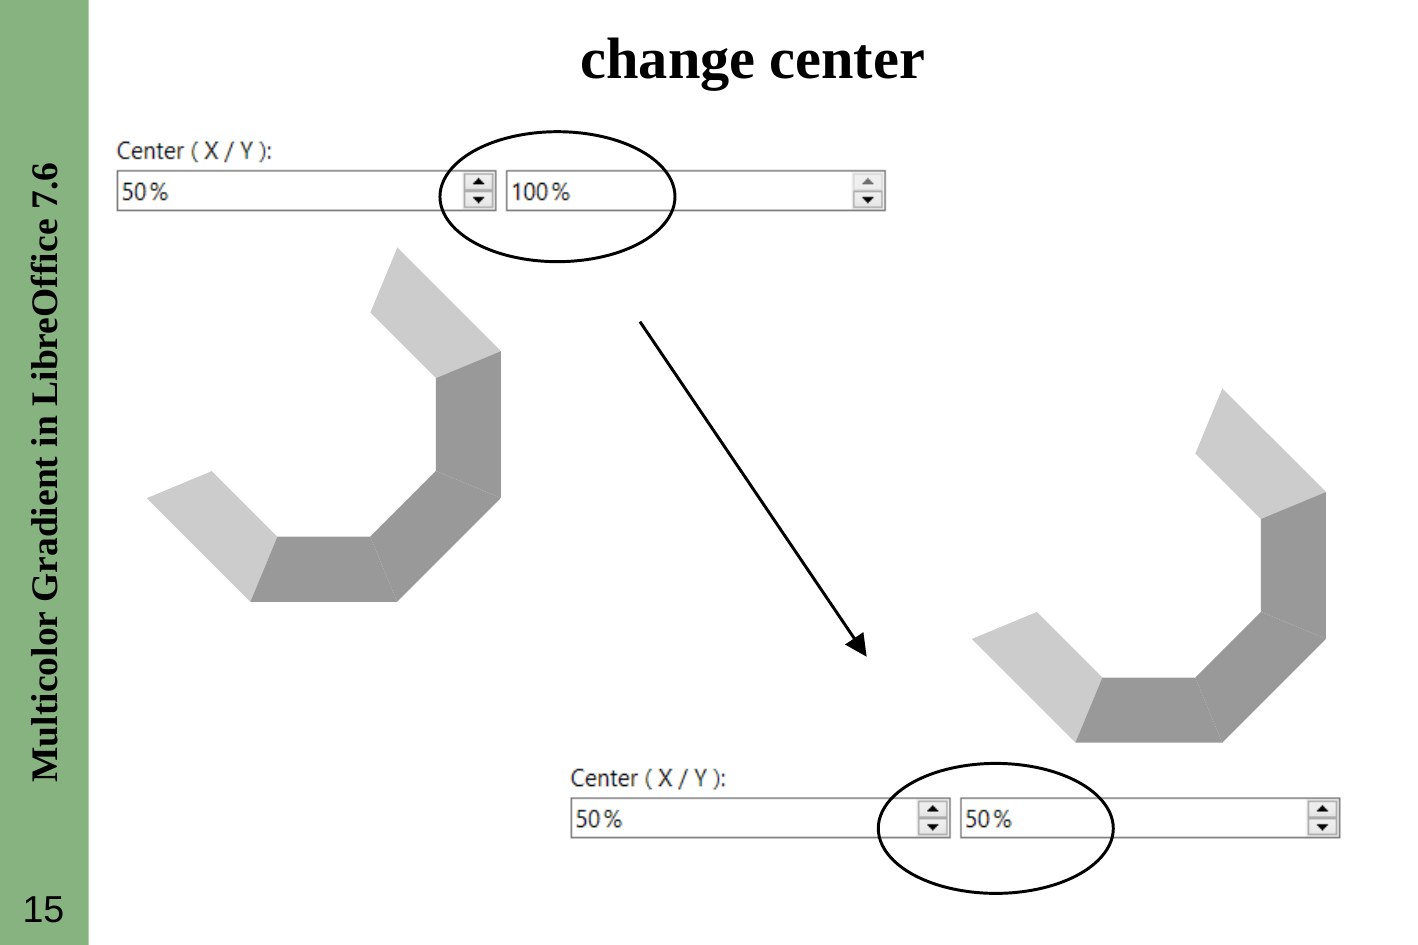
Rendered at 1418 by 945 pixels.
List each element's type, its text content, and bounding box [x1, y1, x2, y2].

picture [563, 755, 1347, 845]
title change center [88, 0, 1418, 119]
picture [442, 134, 673, 221]
text_box [971, 389, 1327, 743]
picture [106, 126, 894, 221]
text_box [146, 248, 502, 602]
picture [880, 765, 1111, 845]
